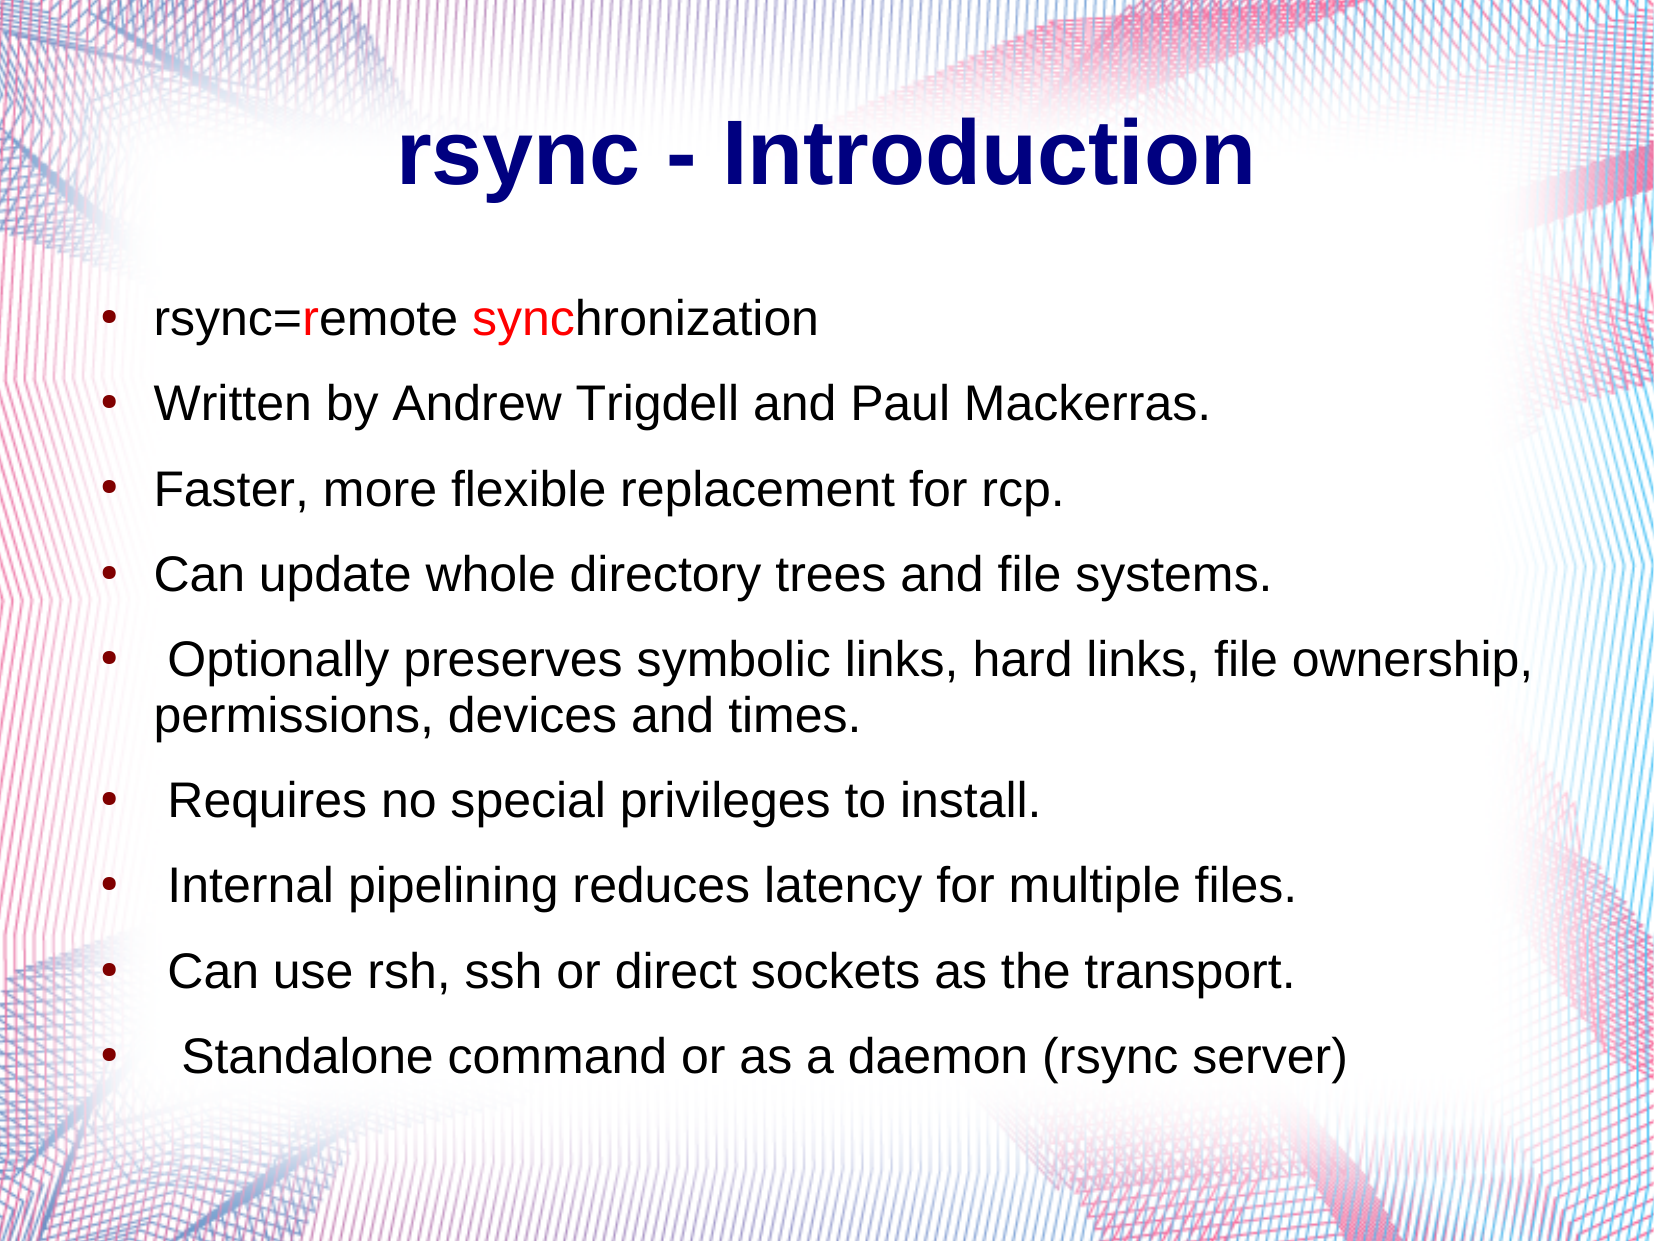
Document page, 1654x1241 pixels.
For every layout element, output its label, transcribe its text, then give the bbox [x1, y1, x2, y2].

title rsync - Introduction [82, 56, 1571, 250]
picture [0, 0, 1654, 1241]
list rsync=remote synchronization Written by Andrew Trigdell and Paul Mackerras. Faster, more flexible replacement for rcp. Can update whole directory trees and file systems. Optionally preserves symbolic links, hard links, file ownership, permissions, devices and times. Requires no special privileges to install. Internal pipelining reduces latency for multiple files. Can use rsh, ssh or direct sockets as the transport. Standalone command or as a daemon (rsync server) [82, 290, 1571, 1147]
